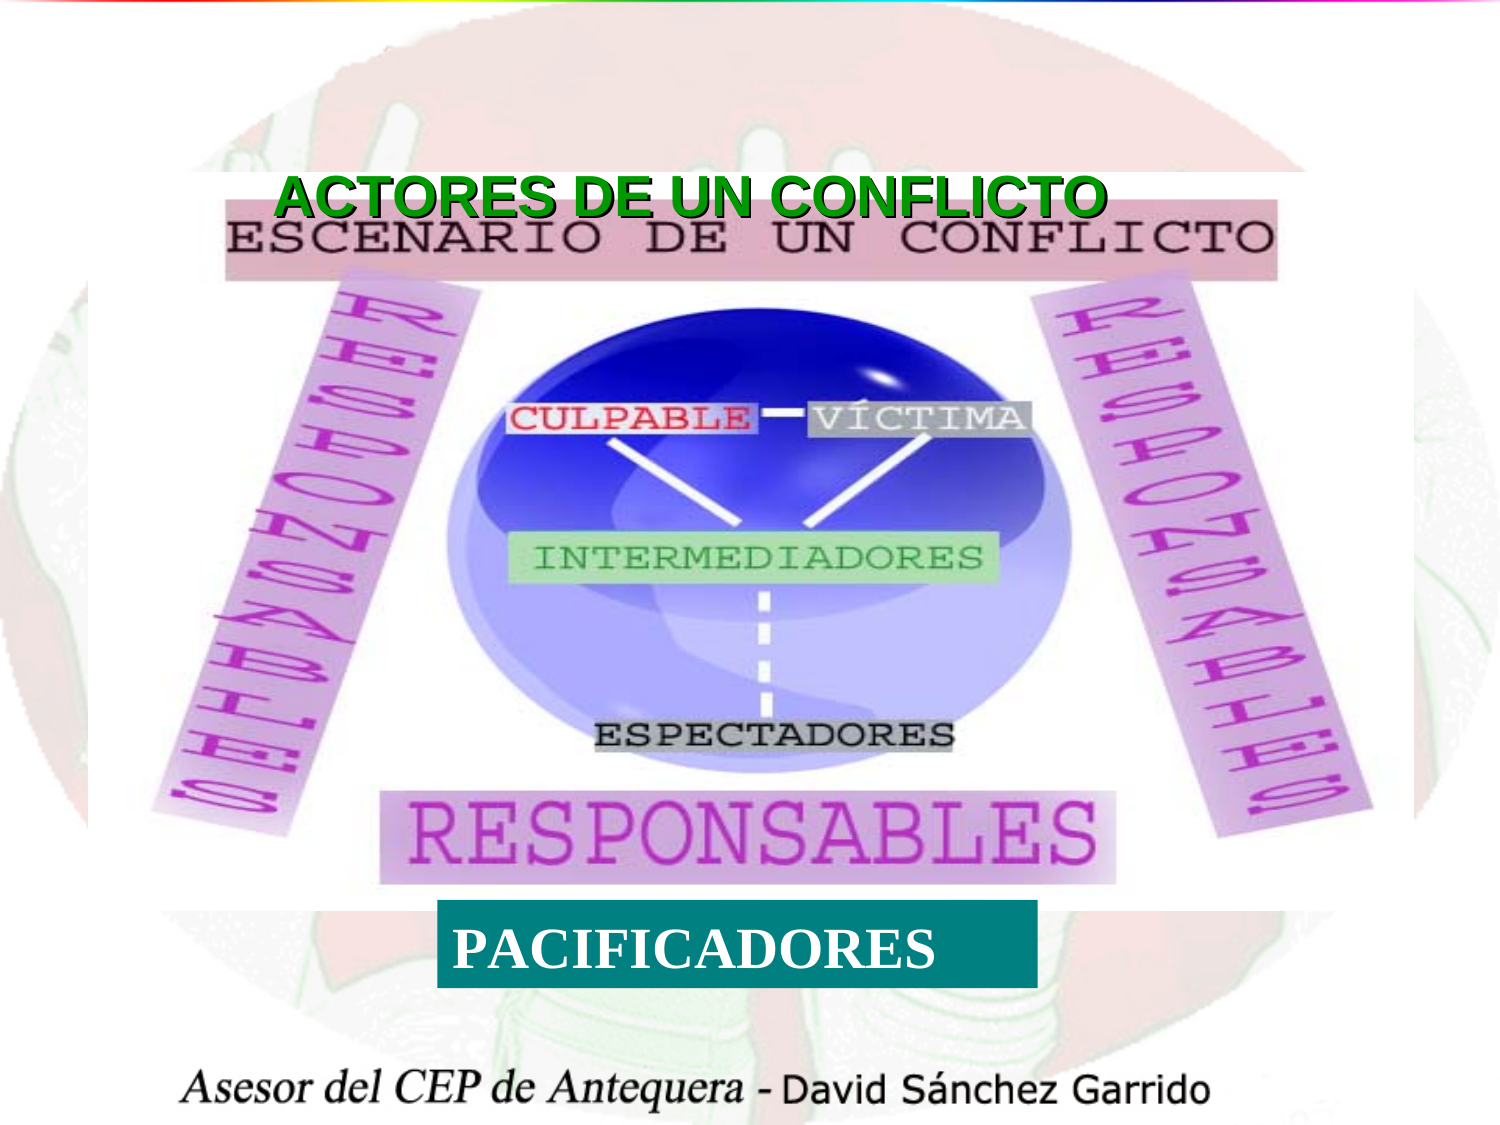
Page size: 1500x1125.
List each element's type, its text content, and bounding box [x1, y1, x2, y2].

text_box ACTORES DE UN CONFLICTO [242, 113, 1252, 254]
text_box PACIFICADORES [437, 899, 1038, 989]
picture [0, 0, 1500, 1125]
